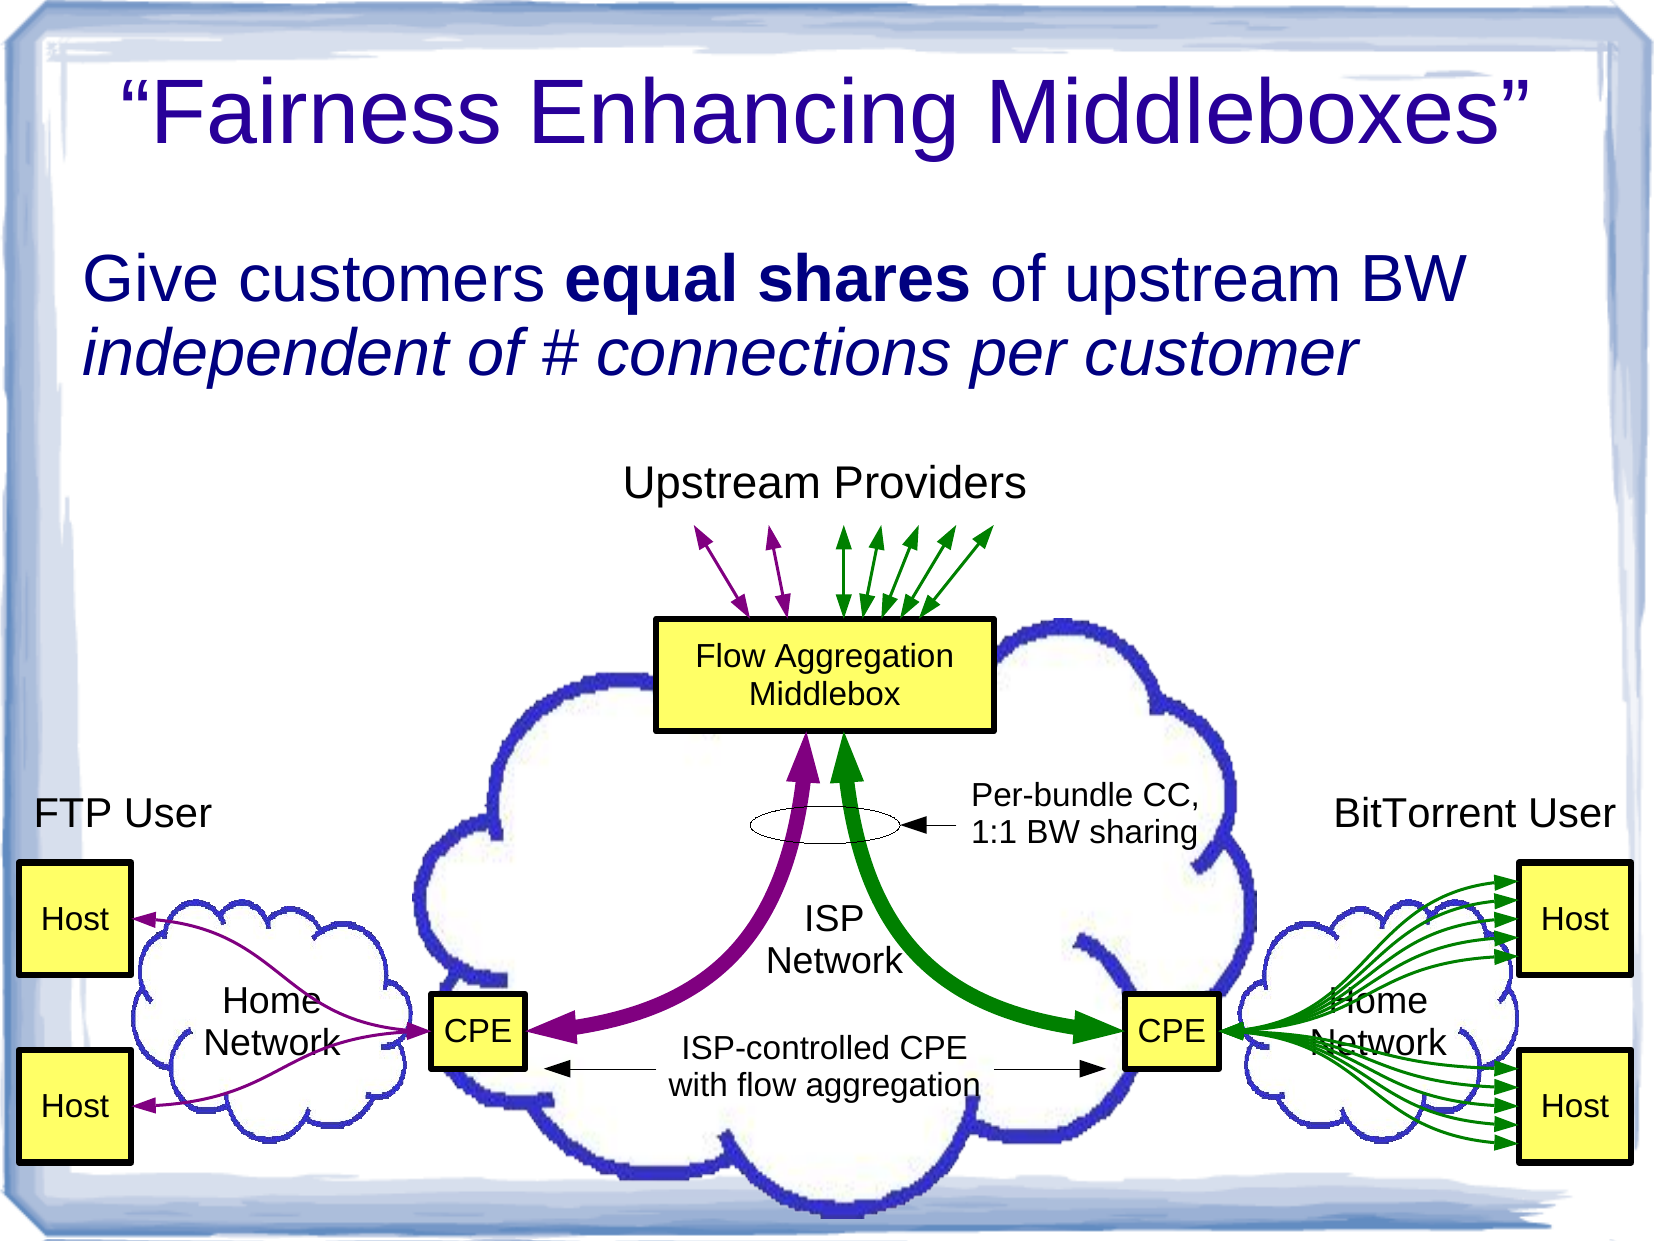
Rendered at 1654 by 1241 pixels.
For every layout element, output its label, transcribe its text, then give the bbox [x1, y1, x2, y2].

text_box Upstream Providers [581, 450, 1069, 517]
text_box Host [1518, 862, 1632, 976]
text_box ISP-controlled CPE with flow aggregation [468, 1022, 1182, 1126]
text_box FTP User [18, 782, 301, 844]
text_box Host [18, 1050, 132, 1163]
text_box Per-bundle CC, 1:1 BW sharing [956, 768, 1238, 882]
picture [0, 0, 1654, 1241]
text_box CPE [1125, 993, 1219, 1069]
title “Fairness Enhancing Middleboxes” [82, 8, 1571, 216]
list Give customers equal shares of upstream BW independent of # connections per customer [82, 240, 1576, 390]
text_box Host [18, 862, 132, 976]
text_box BitTorrent User [1275, 782, 1632, 844]
text_box CPE [431, 993, 526, 1069]
text_box Flow Aggregation Middlebox [656, 618, 994, 732]
text_box Host [1518, 1050, 1632, 1163]
